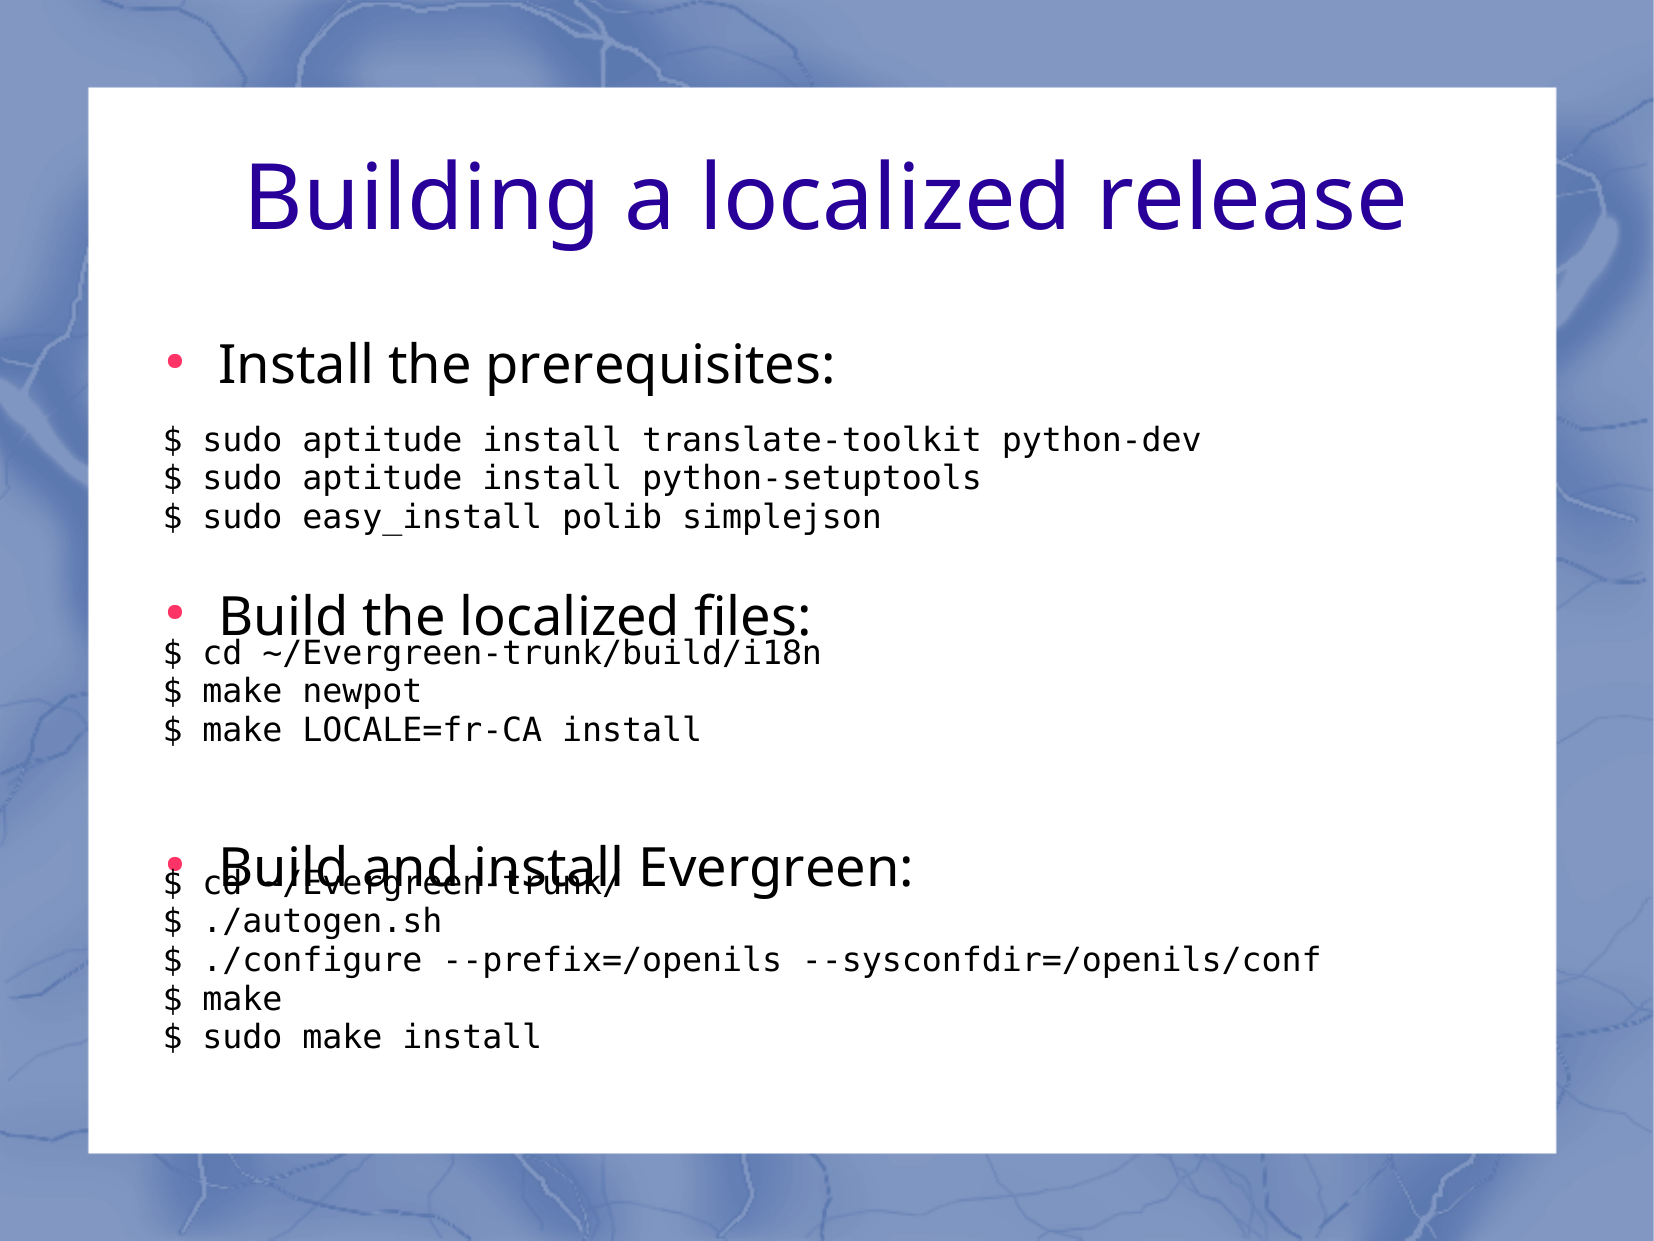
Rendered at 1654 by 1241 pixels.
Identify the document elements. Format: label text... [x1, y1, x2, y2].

text_box $ cd ~/Evergreen-trunk/ $ ./autogen.sh $ ./configure --prefix=/openils --sysconfdir=/openils/conf $ make $ sudo make install [147, 856, 1418, 1103]
picture [0, 0, 1654, 1241]
title Building a localized release [118, 90, 1536, 298]
text_box $ sudo aptitude install translate-toolkit python-dev $ sudo aptitude install python-setuptools $ sudo easy_install polib simplejson [147, 413, 1418, 544]
list Install the prerequisites: Build the localized files: Build and install Evergreen: [147, 325, 1506, 1130]
